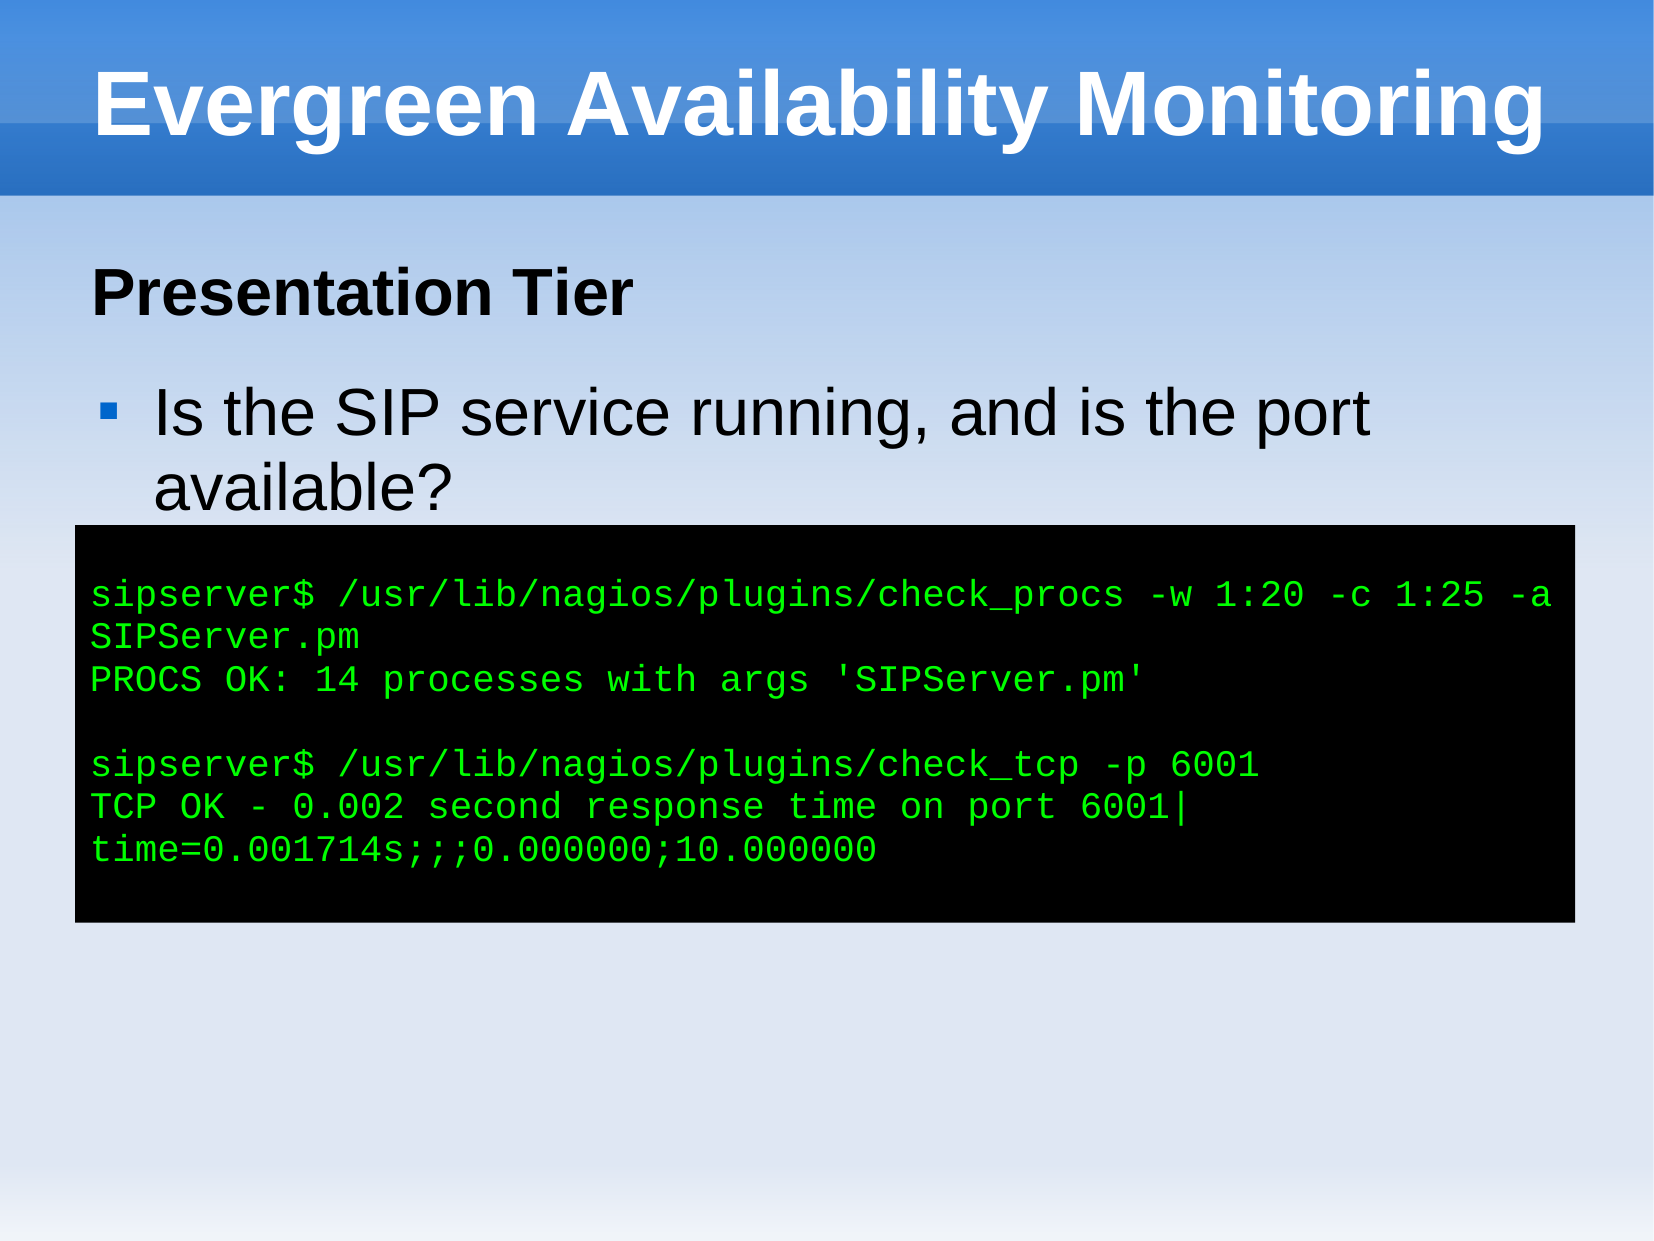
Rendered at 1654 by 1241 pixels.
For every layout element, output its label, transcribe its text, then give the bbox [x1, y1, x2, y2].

text_box sipserver$ /usr/lib/nagios/plugins/check_procs -w 1:20 -c 1:25 -a SIPServer.pm PROCS OK: 14 processes with args 'SIPServer.pm' sipserver$ /usr/lib/nagios/plugins/check_tcp -p 6001 TCP OK - 0.002 second response time on port 6001|time=0.001714s;;;0.000000;10.000000 [75, 525, 1576, 923]
picture [0, 0, 1654, 1241]
list Is the SIP service running, and is the port available? [82, 375, 1571, 525]
title Evergreen Availability Monitoring [76, 0, 1565, 208]
text_box Presentation Tier [76, 247, 652, 338]
